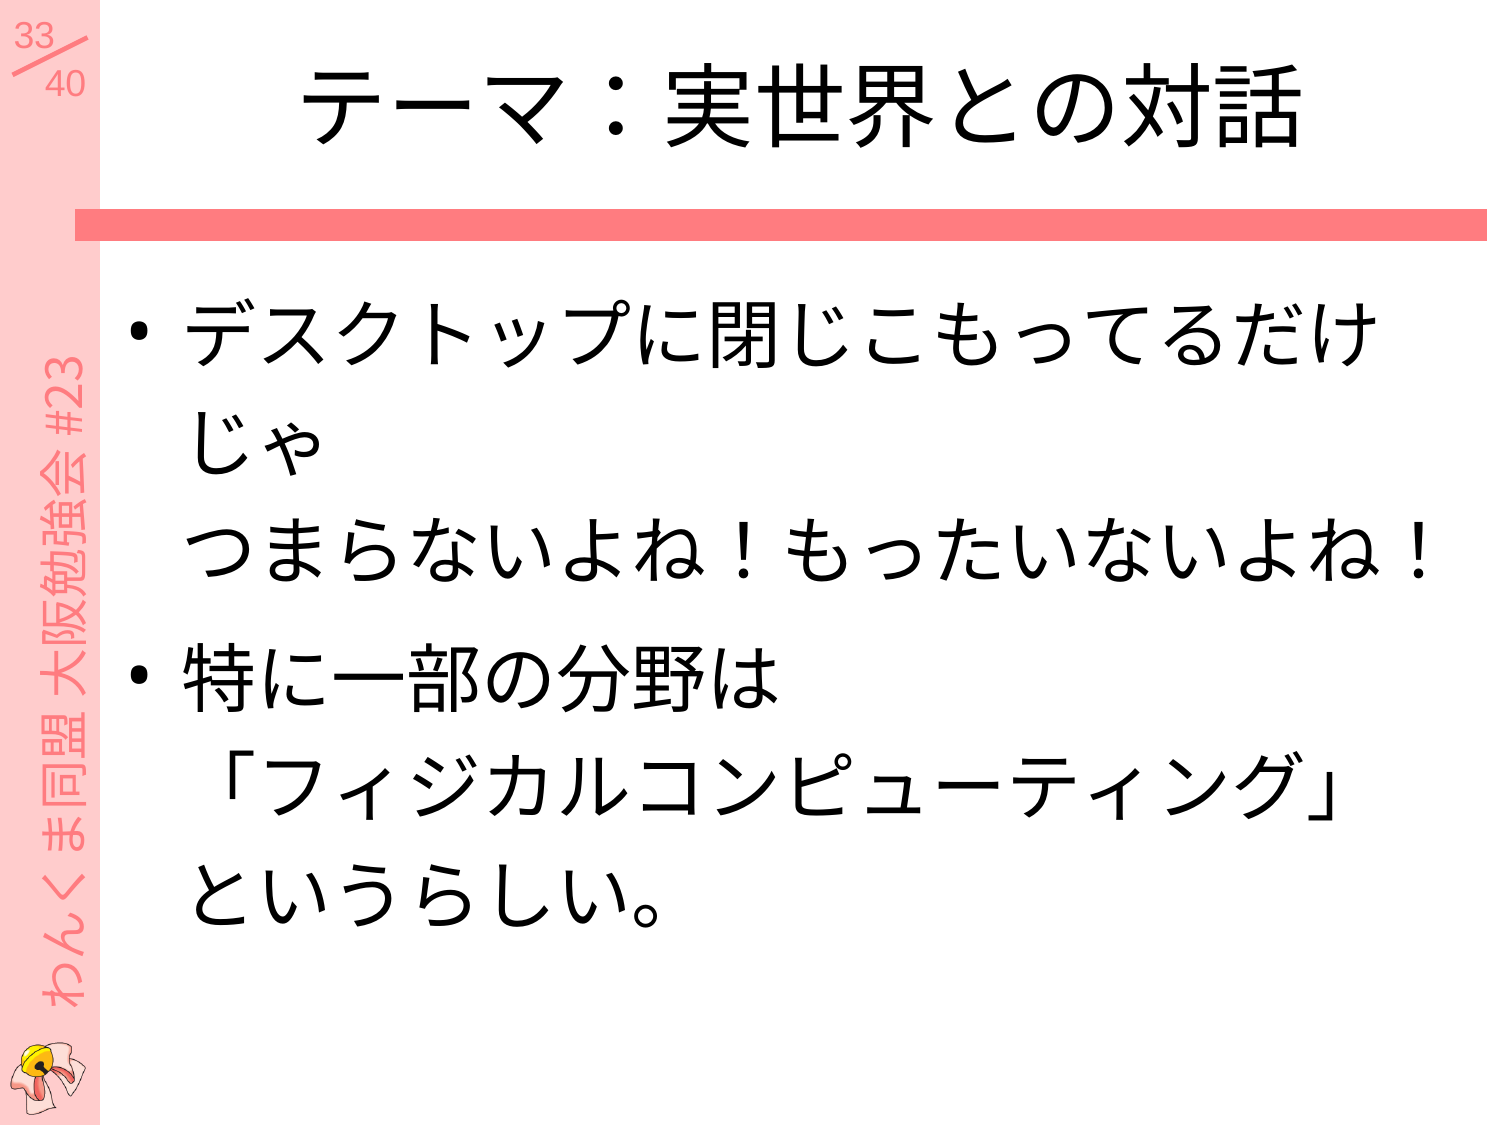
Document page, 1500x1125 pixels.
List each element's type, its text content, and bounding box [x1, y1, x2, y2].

title テーマ：実世界との対話 [125, 0, 1476, 218]
picture [10, 1042, 86, 1115]
list デスクトップに閉じこもってるだけじゃ つまらないよね！もったいないよね！ 特に一部の分野は 「フィジカルコンピューティング」 というらしい。 [125, 275, 1476, 1101]
